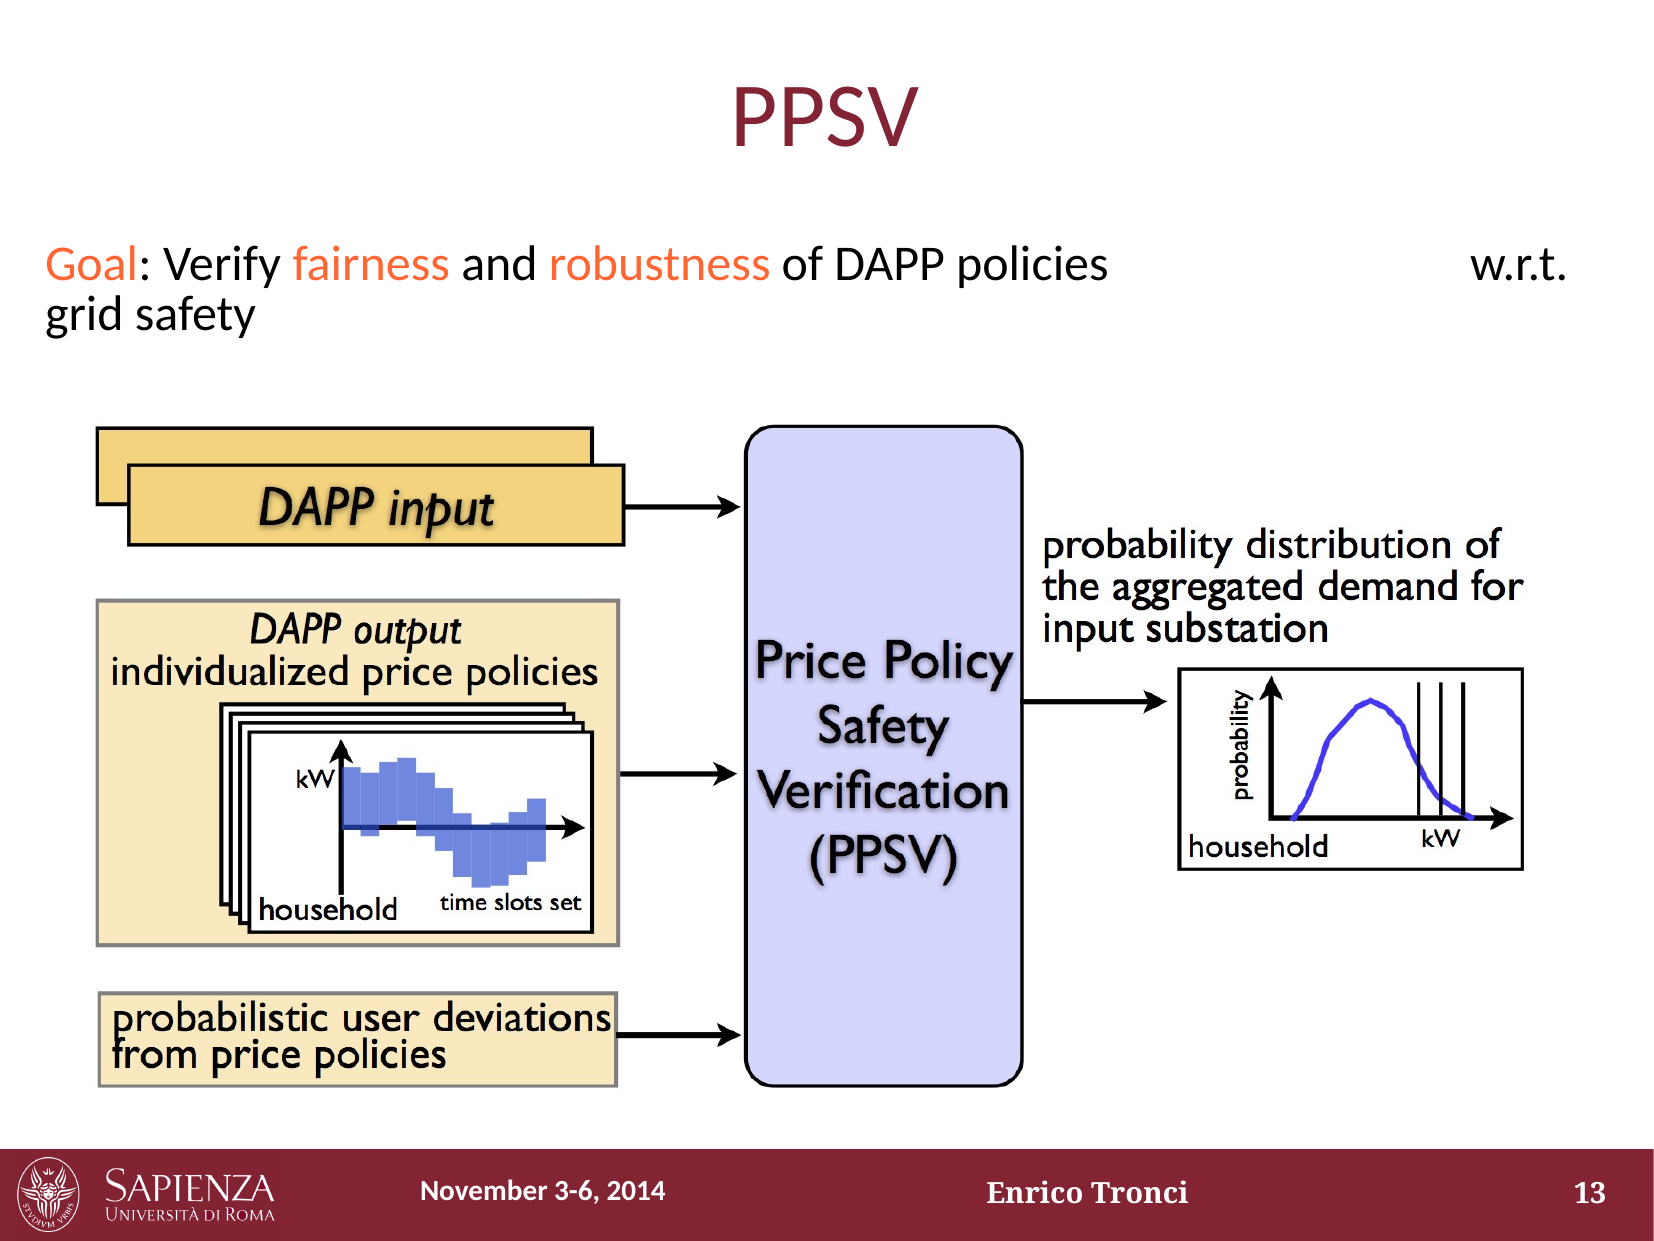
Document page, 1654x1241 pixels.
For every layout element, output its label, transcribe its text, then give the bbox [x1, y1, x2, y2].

title PPSV [45, 19, 1606, 227]
list Goal: Verify fairness and robustness of DAPP policies w.r.t. grid safety [45, 243, 1606, 1129]
picture [90, 418, 1531, 1096]
picture [14, 1149, 280, 1241]
